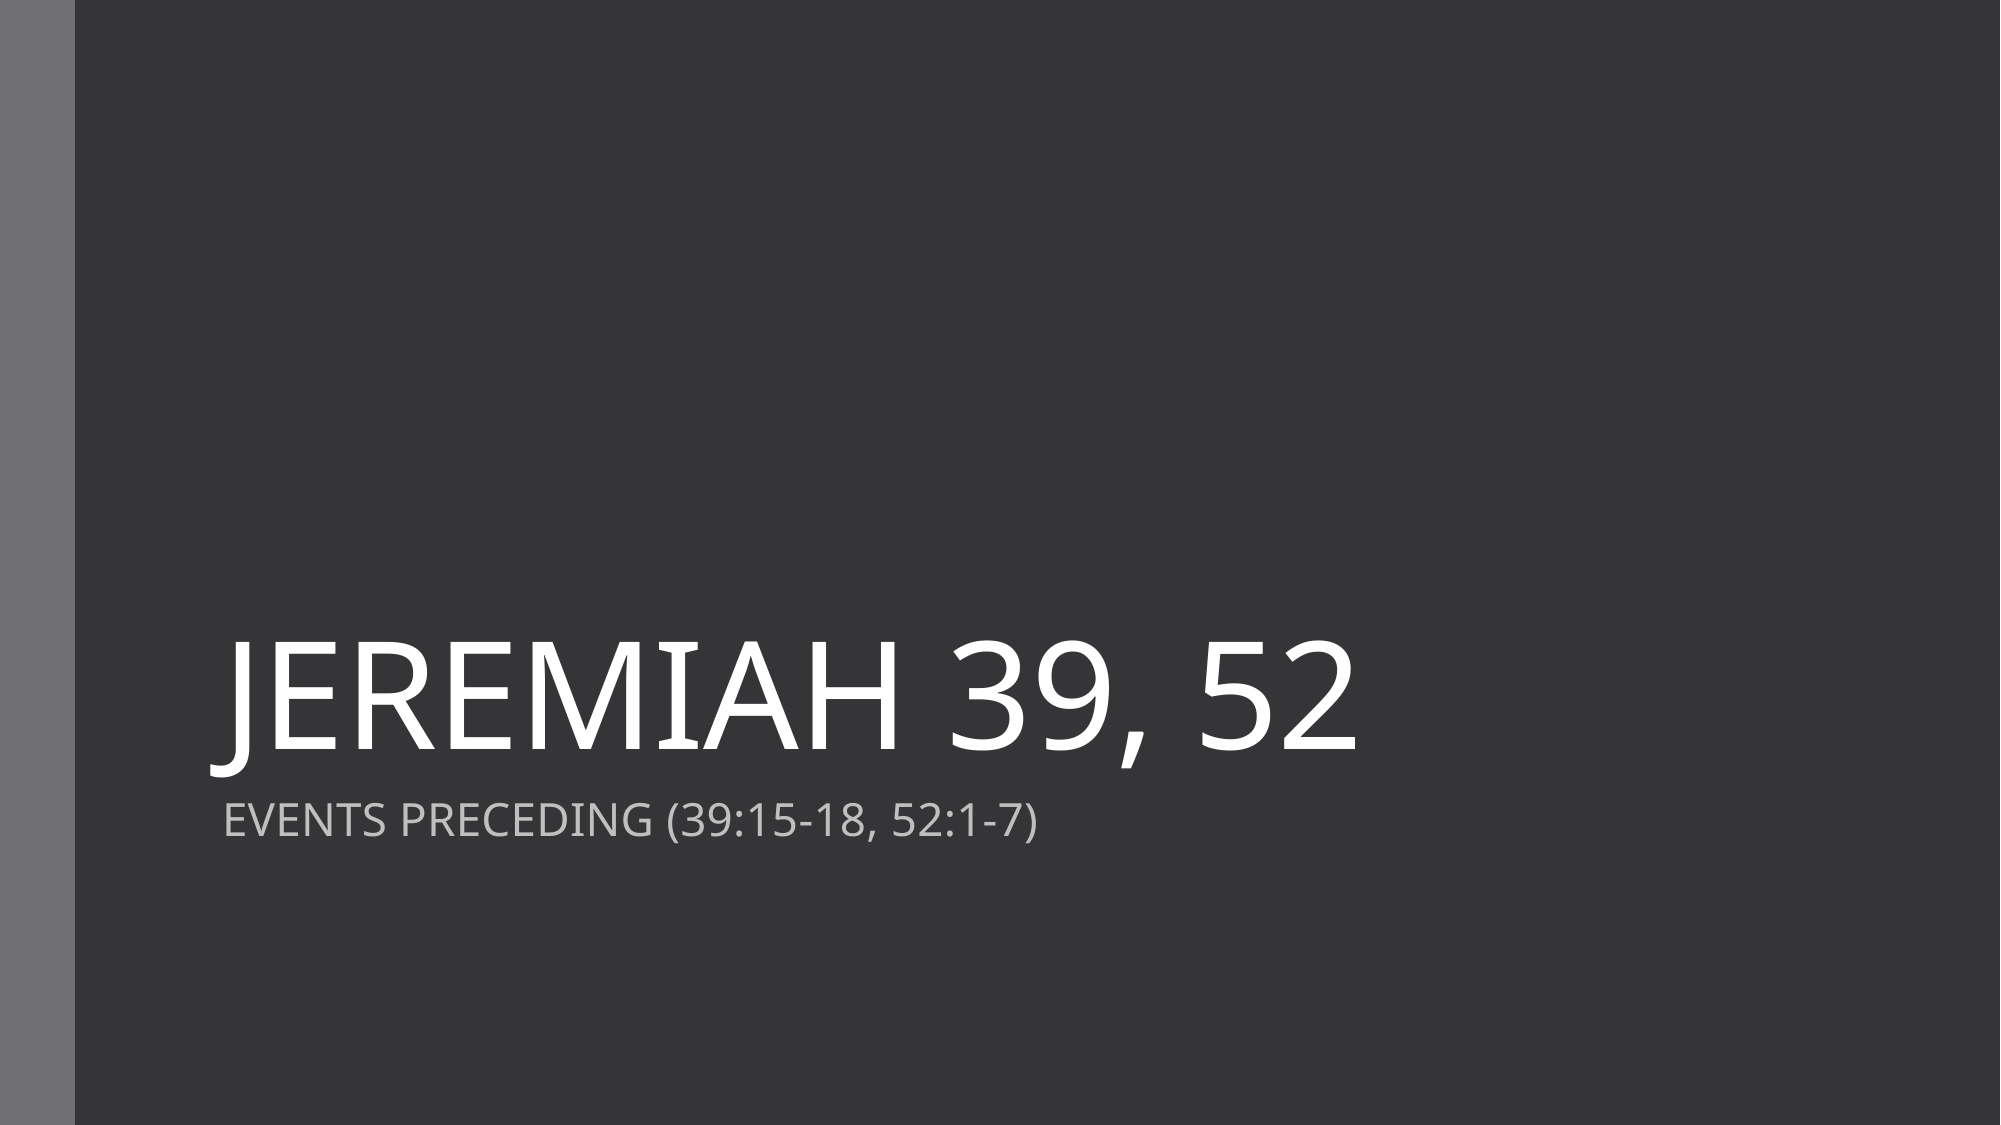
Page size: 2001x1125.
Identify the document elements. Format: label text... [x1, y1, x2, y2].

subtitle EVENTS PRECEDING (39:15-18, 52:1-7) [206, 787, 1752, 1066]
title JEREMIAH 39, 52 [206, 124, 1752, 787]
